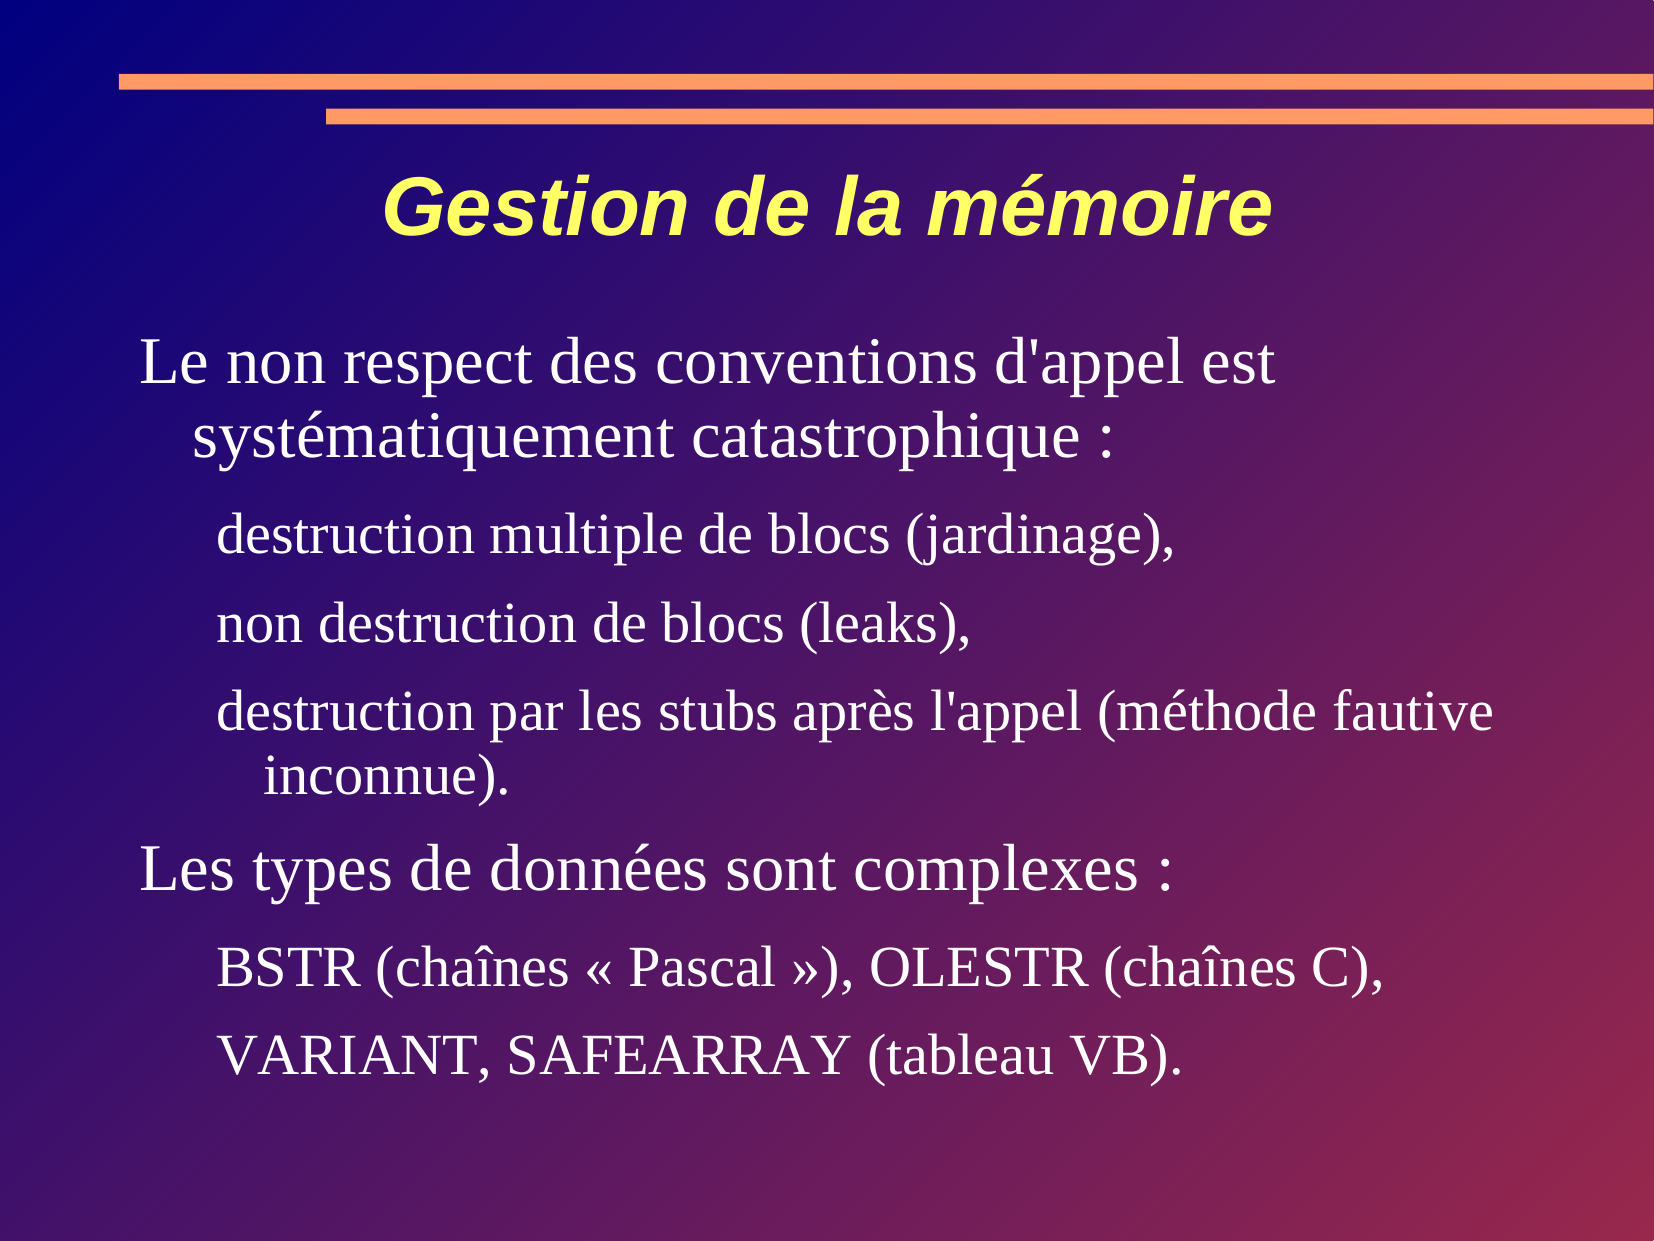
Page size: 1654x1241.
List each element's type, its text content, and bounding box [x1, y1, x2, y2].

title Gestion de la mémoire [121, 102, 1534, 311]
list Le non respect des conventions d'appel est systématiquement catastrophique : destruction multiple de blocs (jardinage), non destruction de blocs (leaks), destruction par les stubs après l'appel (méthode fautive inconnue). Les types de données sont complexes : BSTR (chaînes « Pascal »), OLESTR (chaînes C), VARIANT, SAFEARRAY (tableau VB). [121, 324, 1534, 1102]
